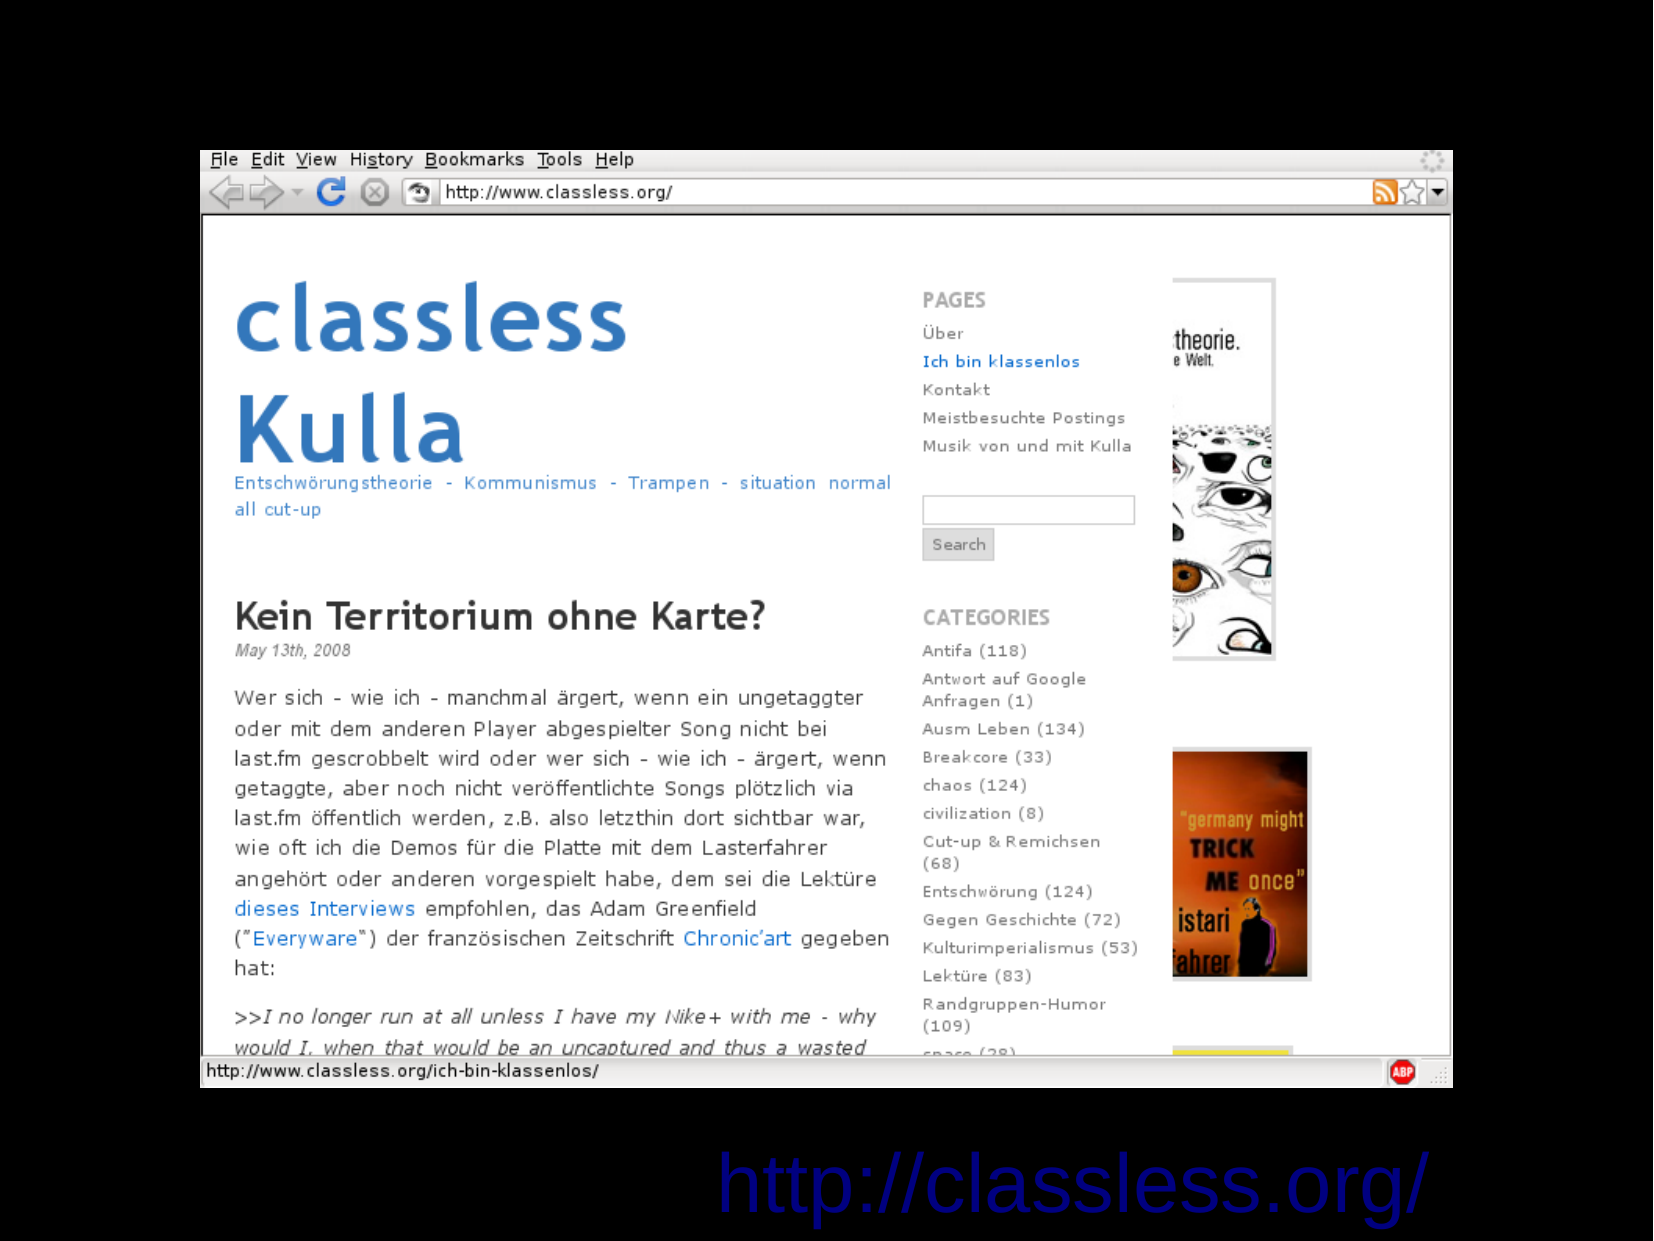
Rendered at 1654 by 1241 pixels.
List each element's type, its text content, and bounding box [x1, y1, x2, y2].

picture [200, 150, 1453, 1088]
text_box http://classless.org/ [701, 1130, 1463, 1238]
